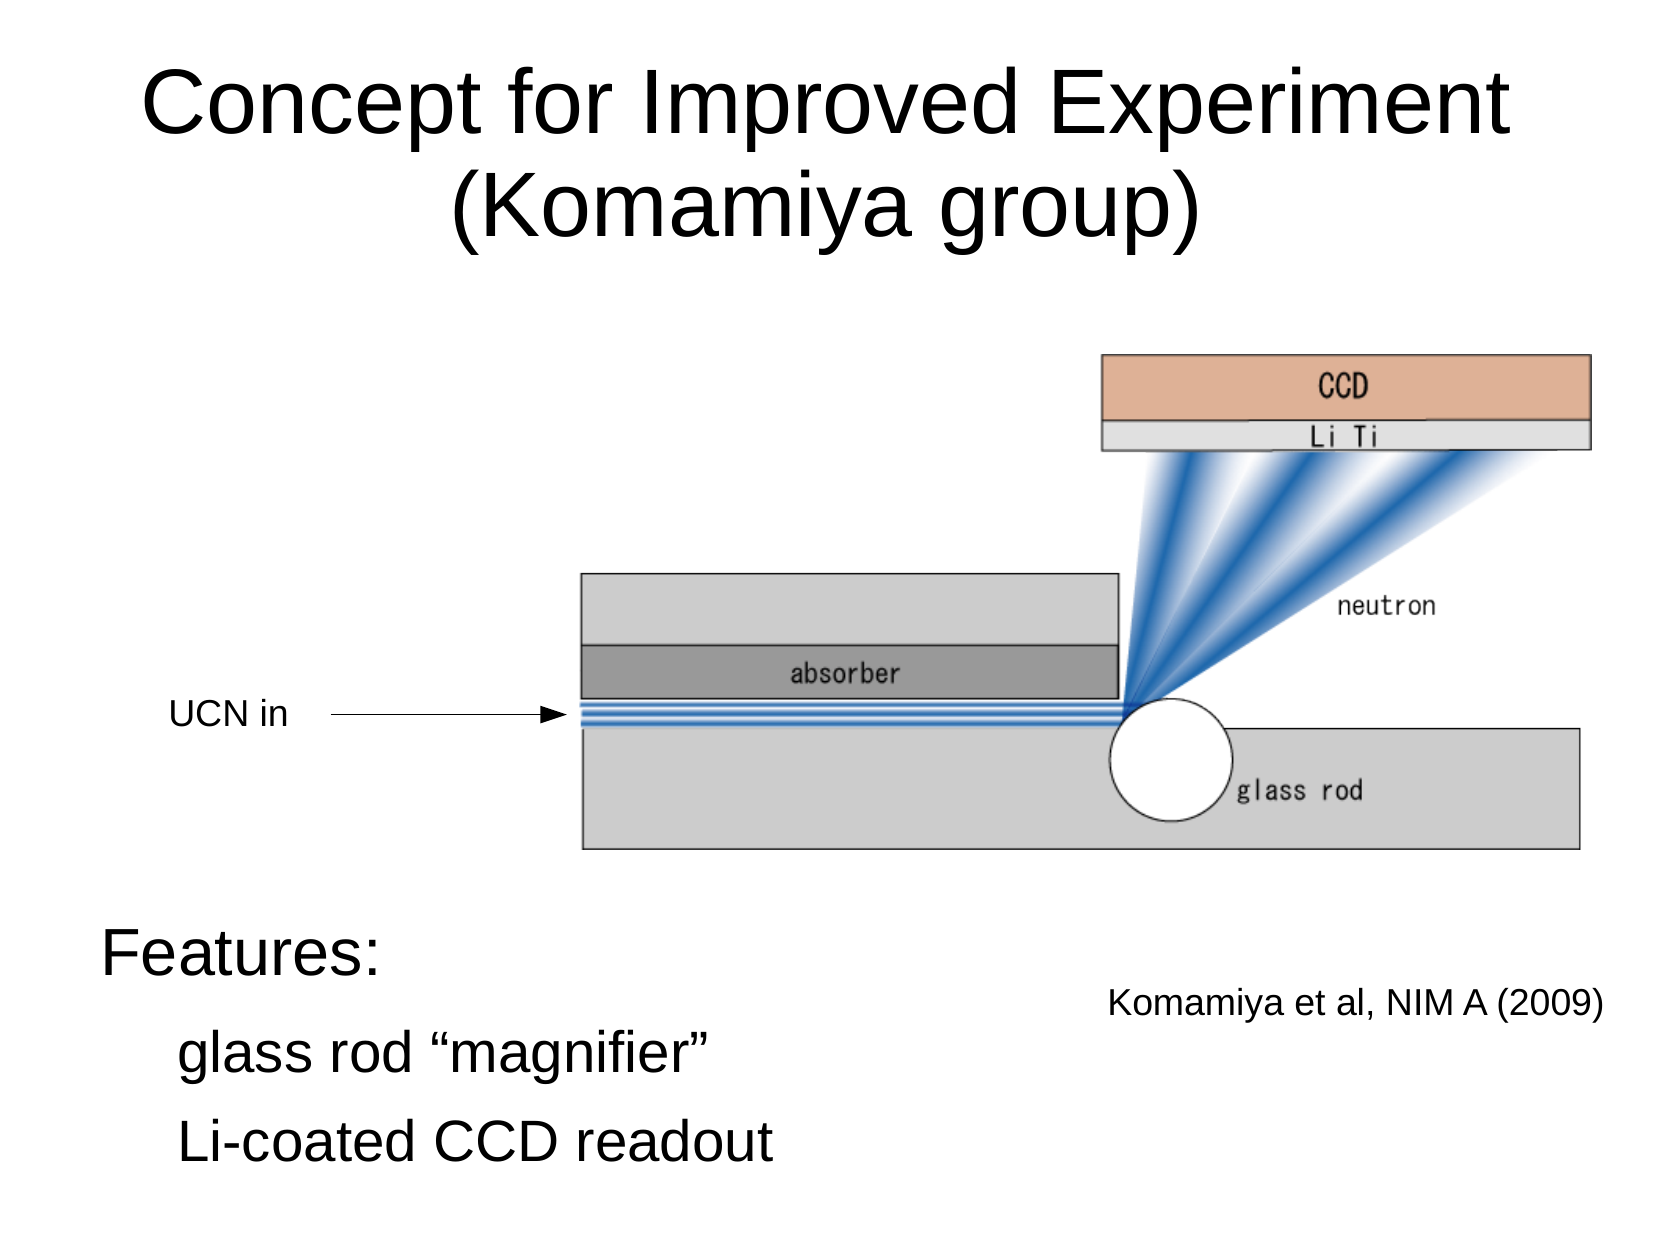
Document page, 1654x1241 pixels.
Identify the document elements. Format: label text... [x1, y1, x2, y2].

text_box UCN in [153, 685, 304, 747]
title Concept for Improved Experiment (Komamiya group) [82, 39, 1571, 267]
list Features: glass rod “magnifier” Li-coated CCD readout [82, 915, 1571, 1197]
picture [578, 354, 1592, 850]
text_box Komamiya et al, NIM A (2009) [1092, 974, 1623, 1036]
